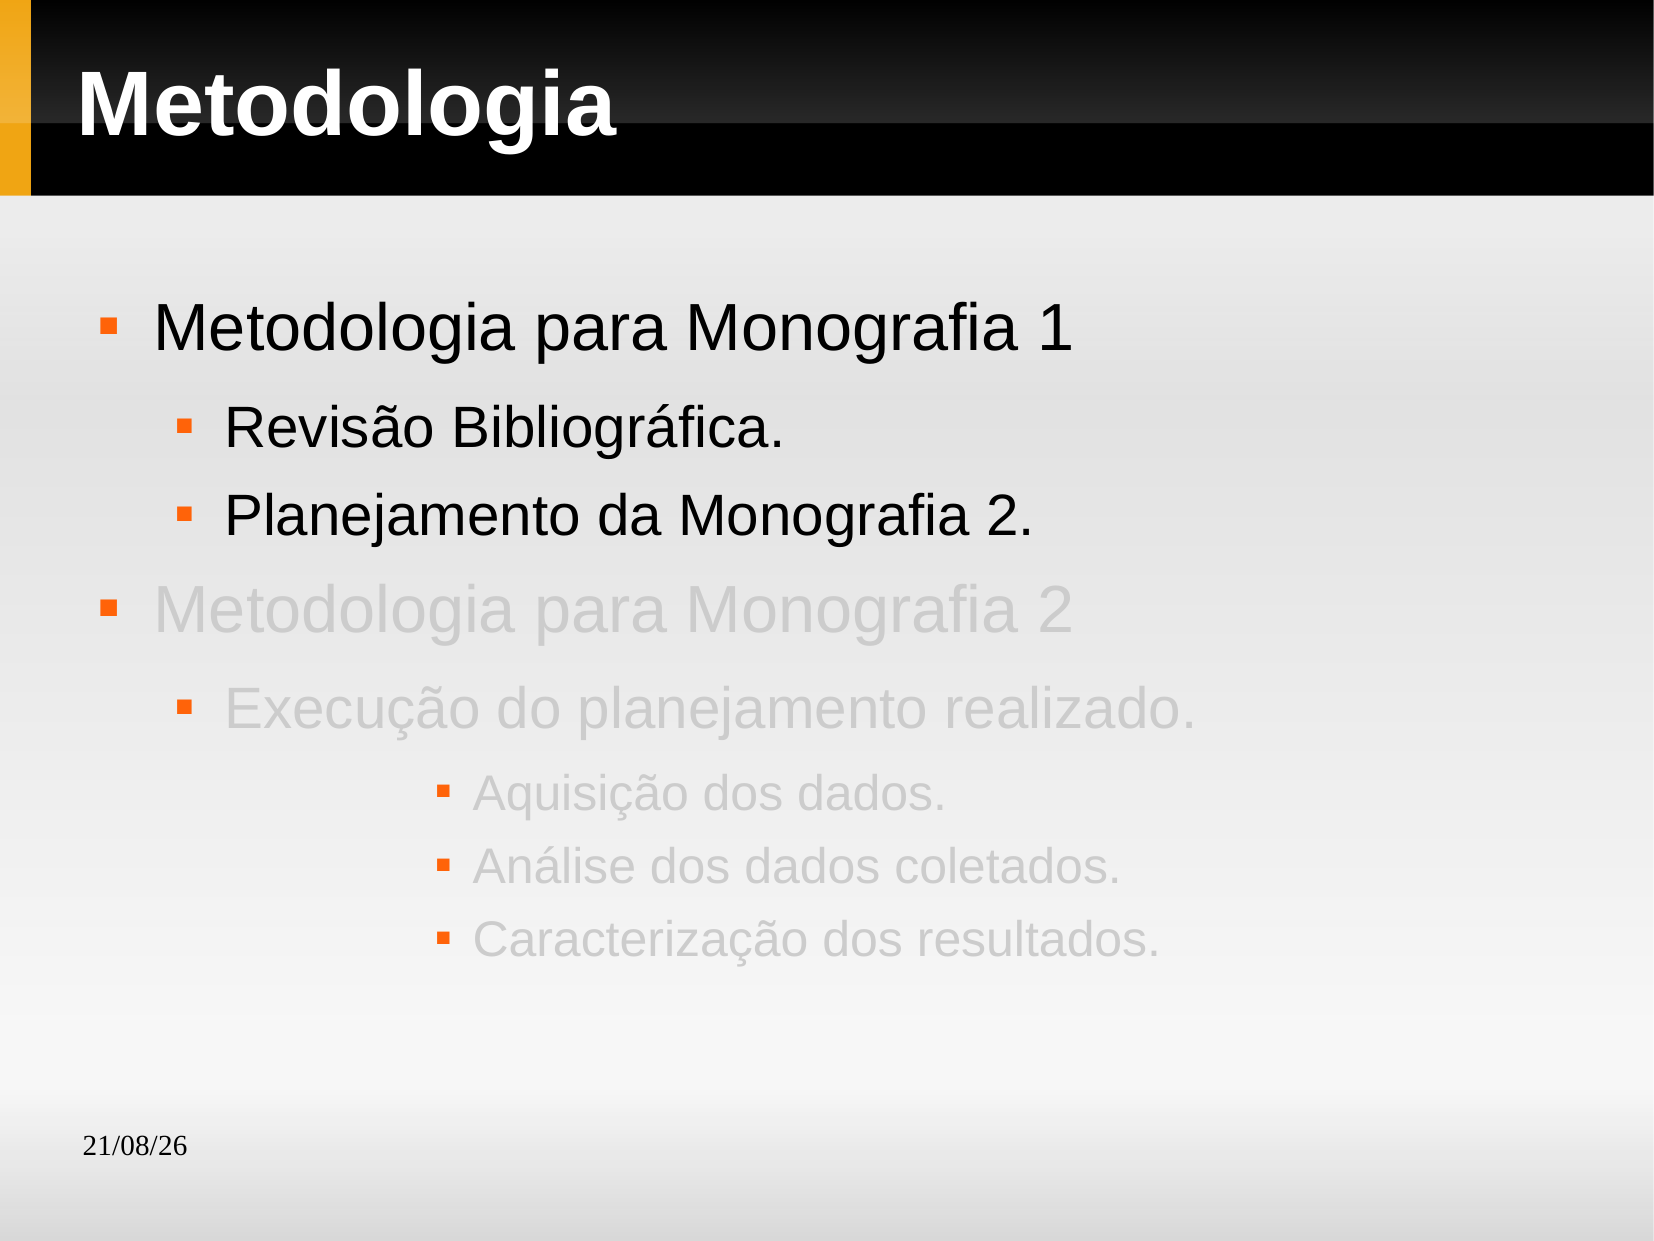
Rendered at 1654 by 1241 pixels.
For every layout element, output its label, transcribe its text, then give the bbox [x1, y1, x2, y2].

picture [0, 0, 1654, 1241]
title Metodologia [76, 7, 1565, 200]
list Metodologia para Monografia 1 Revisão Bibliográfica. Planejamento da Monografia 2. Metodologia para Monografia 2 Execução do planejamento realizado. Aquisição dos dados. Análise dos dados coletados. Caracterização dos resultados. [82, 290, 1571, 1094]
